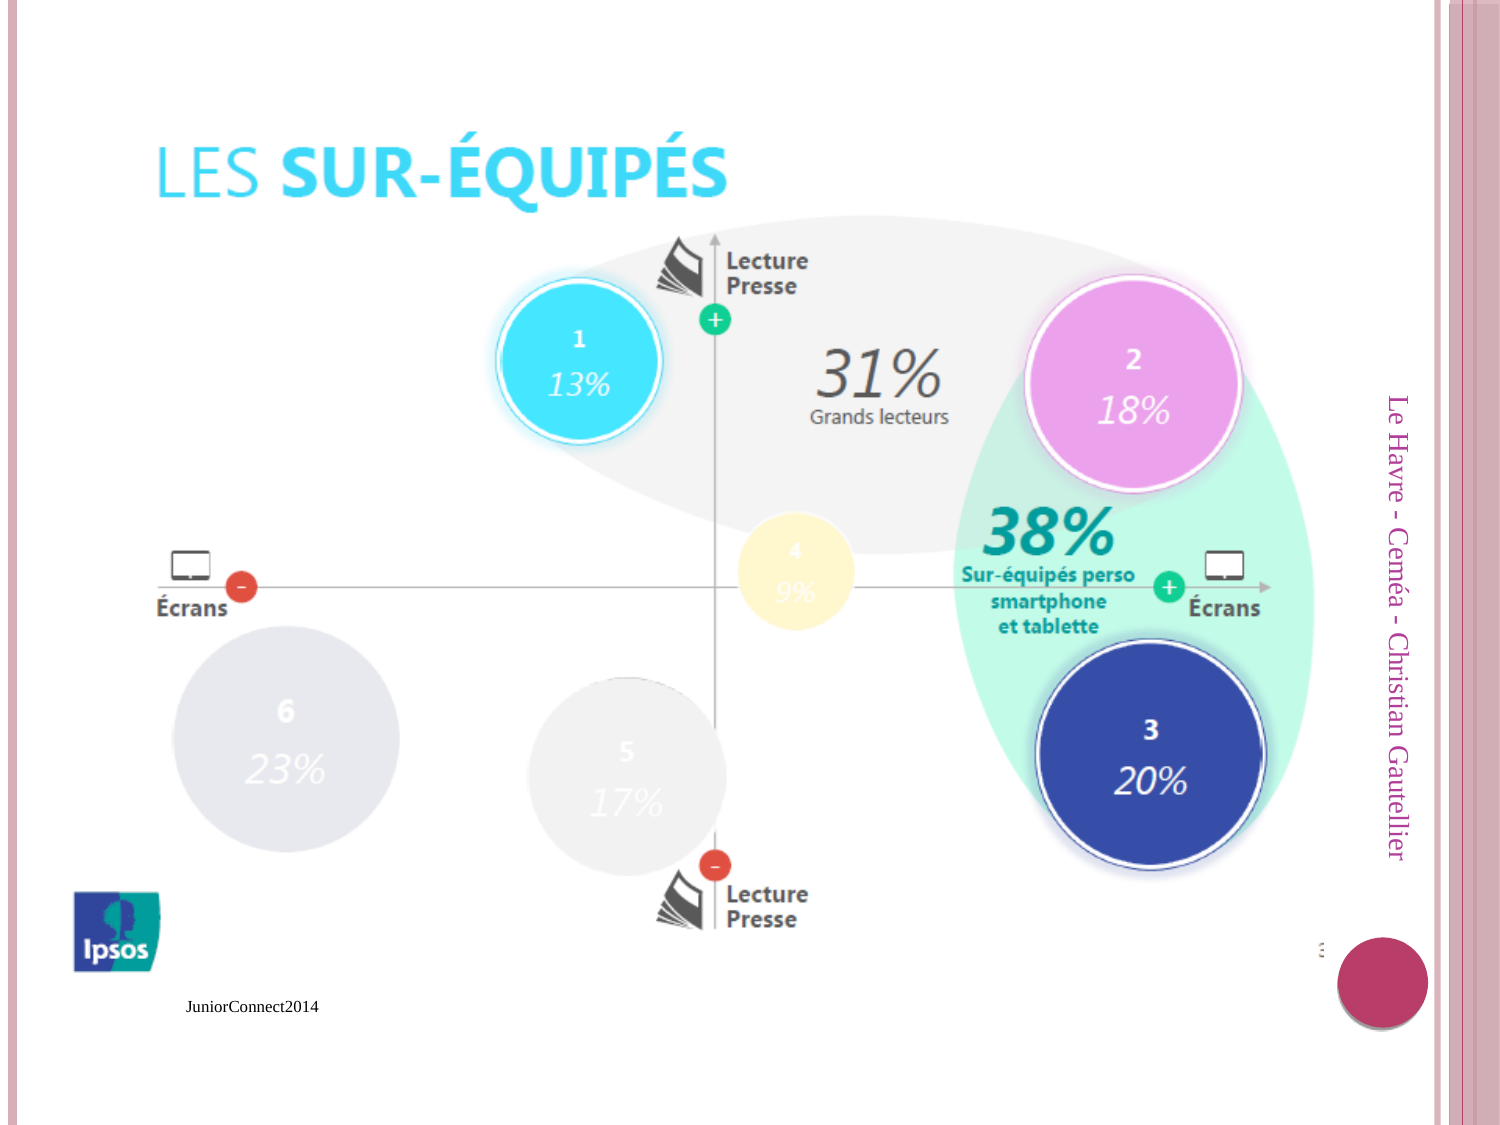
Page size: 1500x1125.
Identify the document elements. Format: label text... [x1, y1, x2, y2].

picture [53, 113, 1324, 984]
footer Le Havre - Ceméa - Christian Gautellier [1379, 380, 1440, 906]
text_box JuniorConnect2014 [171, 975, 621, 1026]
